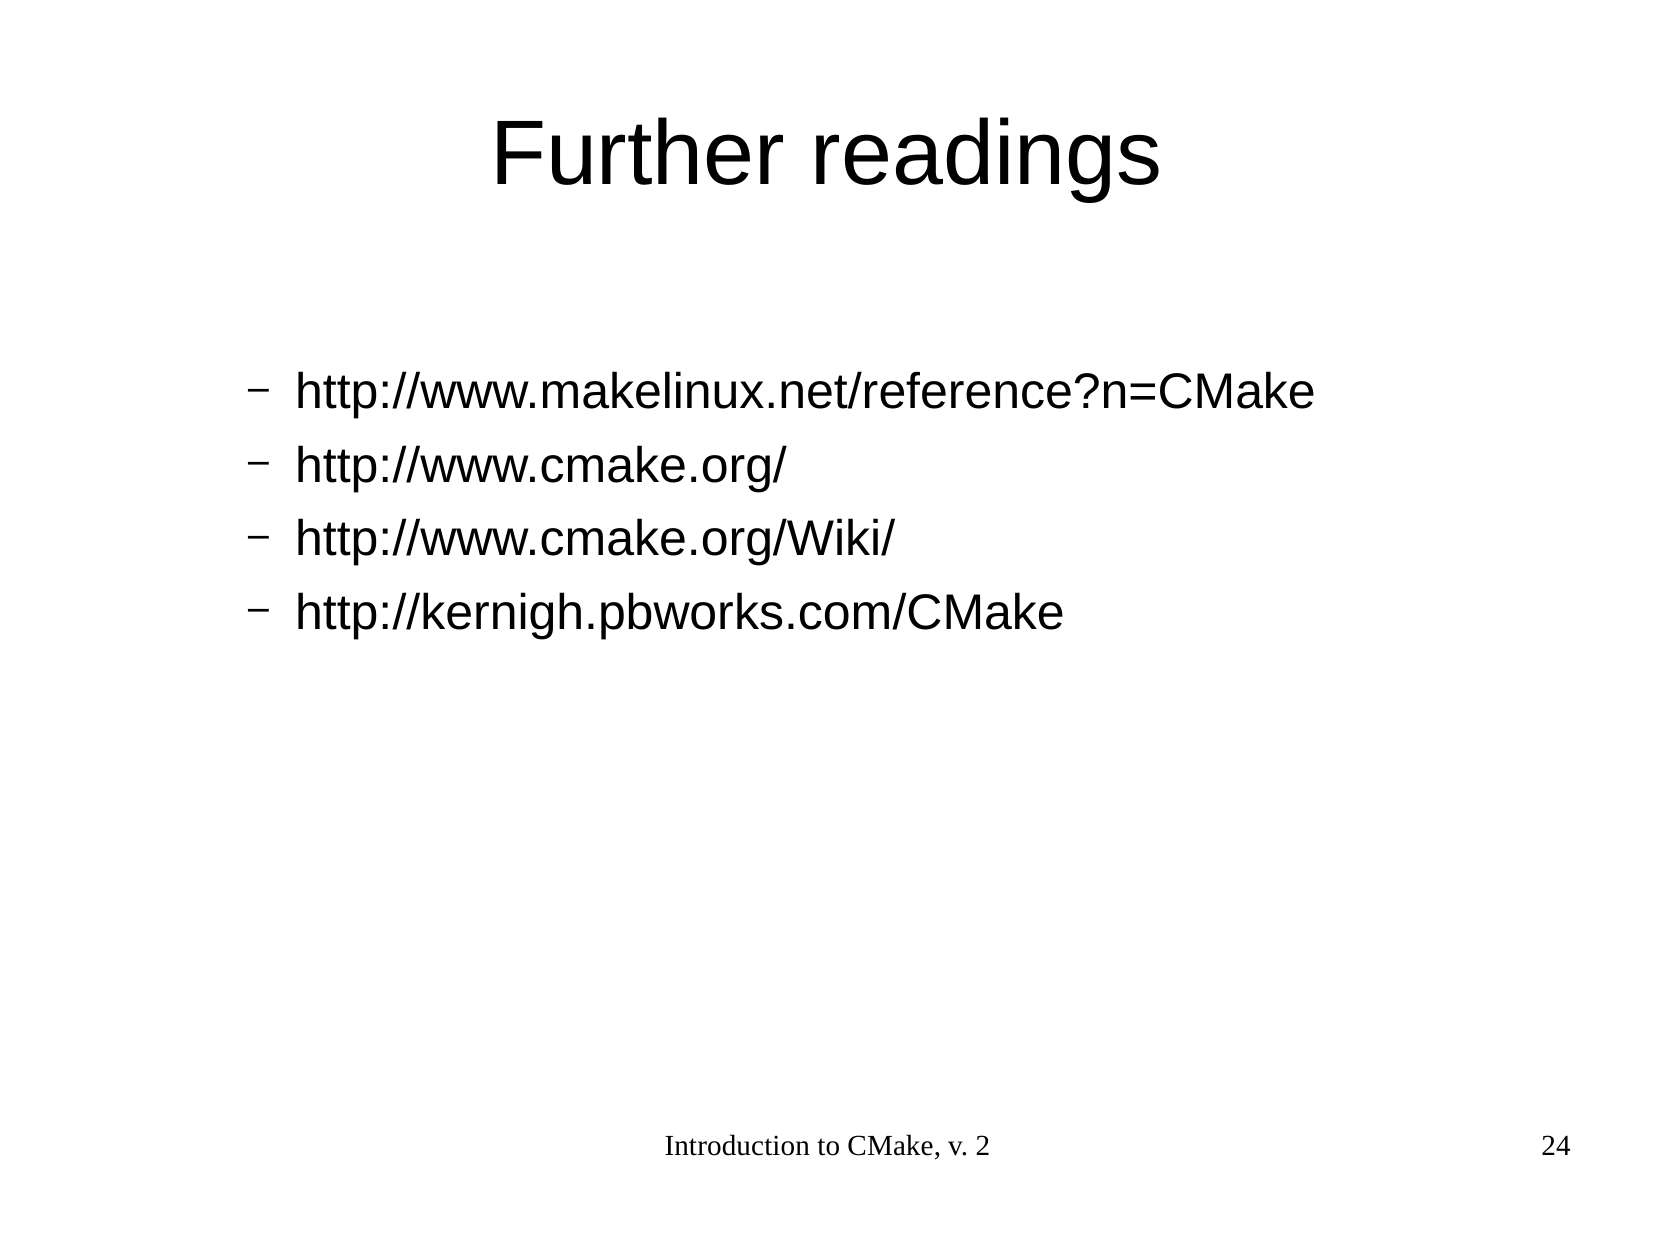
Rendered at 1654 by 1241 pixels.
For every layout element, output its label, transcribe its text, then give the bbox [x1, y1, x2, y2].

title Further readings [82, 49, 1571, 257]
list http://www.makelinux.net/reference?n=CMake http://www.cmake.org/ http://www.cmake.org/Wiki/ http://kernigh.pbworks.com/CMake [82, 290, 1571, 1109]
